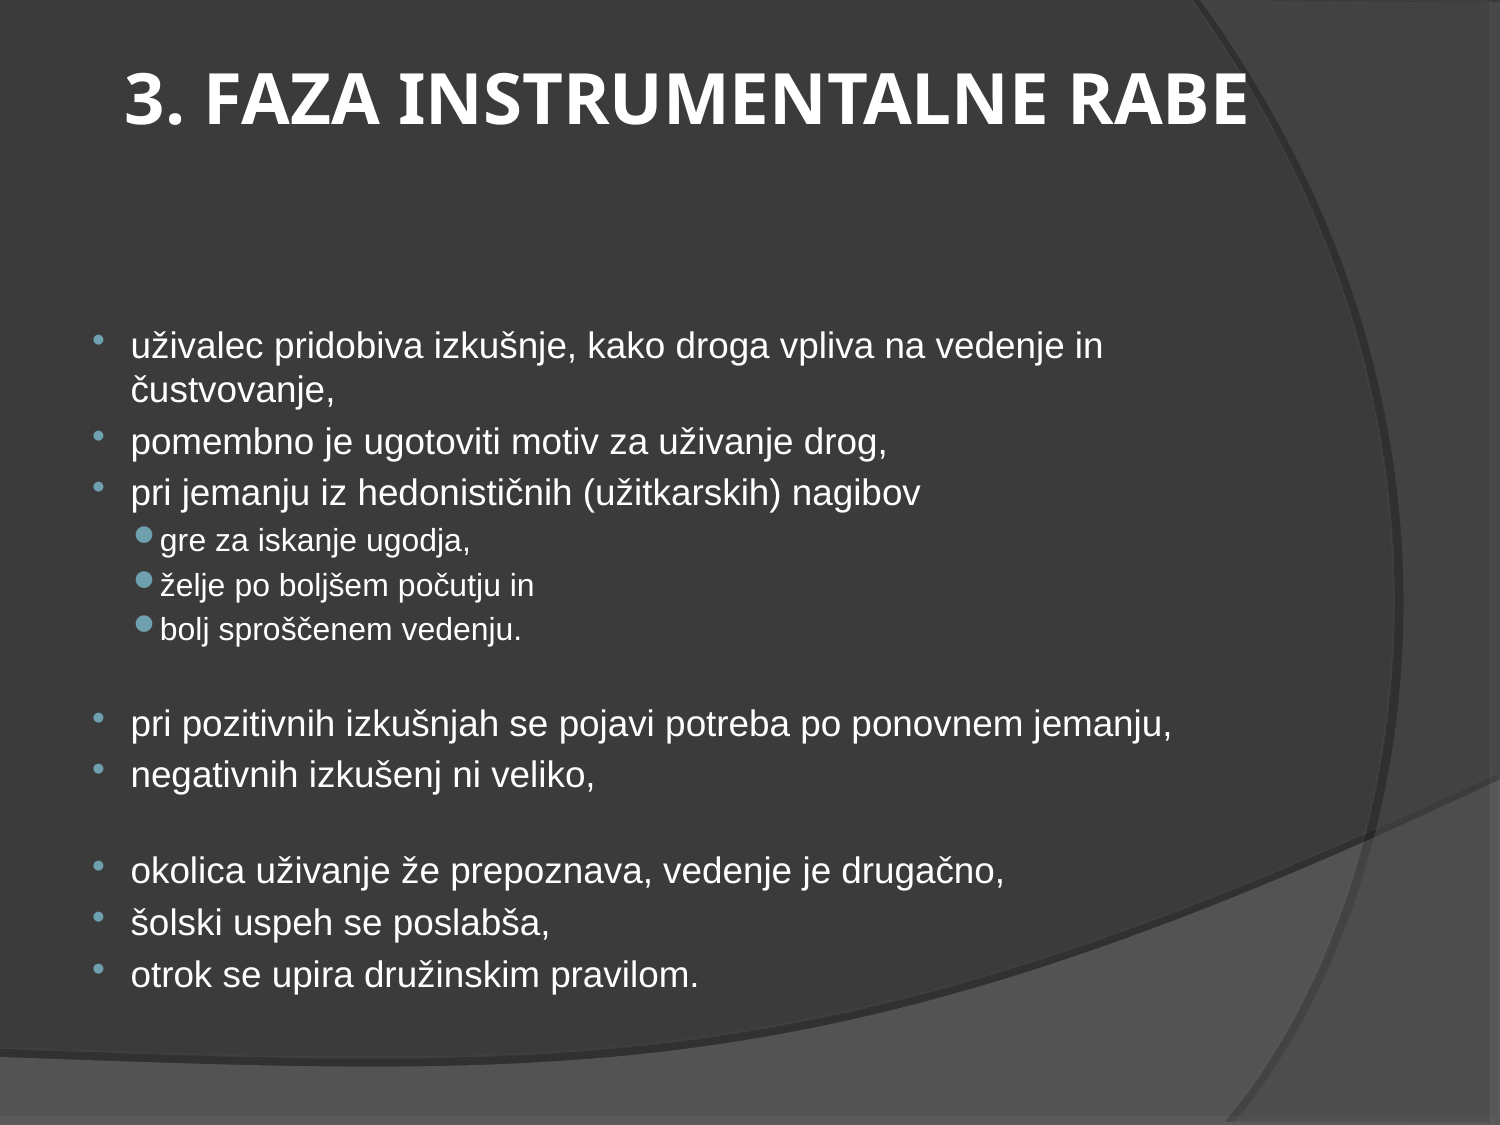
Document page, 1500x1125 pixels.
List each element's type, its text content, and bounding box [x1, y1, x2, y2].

title 3. FAZA INSTRUMENTALNE RABE [75, 45, 1300, 233]
list uživalec pridobiva izkušnje, kako droga vpliva na vedenje in čustvovanje, pomembno je ugotoviti motiv za uživanje drog, pri jemanju iz hedonističnih (užitkarskih) nagibov gre za iskanje ugodja, želje po boljšem počutju in bolj sproščenem vedenju. pri pozitivnih izkušnjah se pojavi potreba po ponovnem jemanju, negativnih izkušenj ni veliko, okolica uživanje že prepoznava, vedenje je drugačno, šolski uspeh se poslabša, otrok se upira družinskim pravilom. [75, 262, 1300, 1005]
